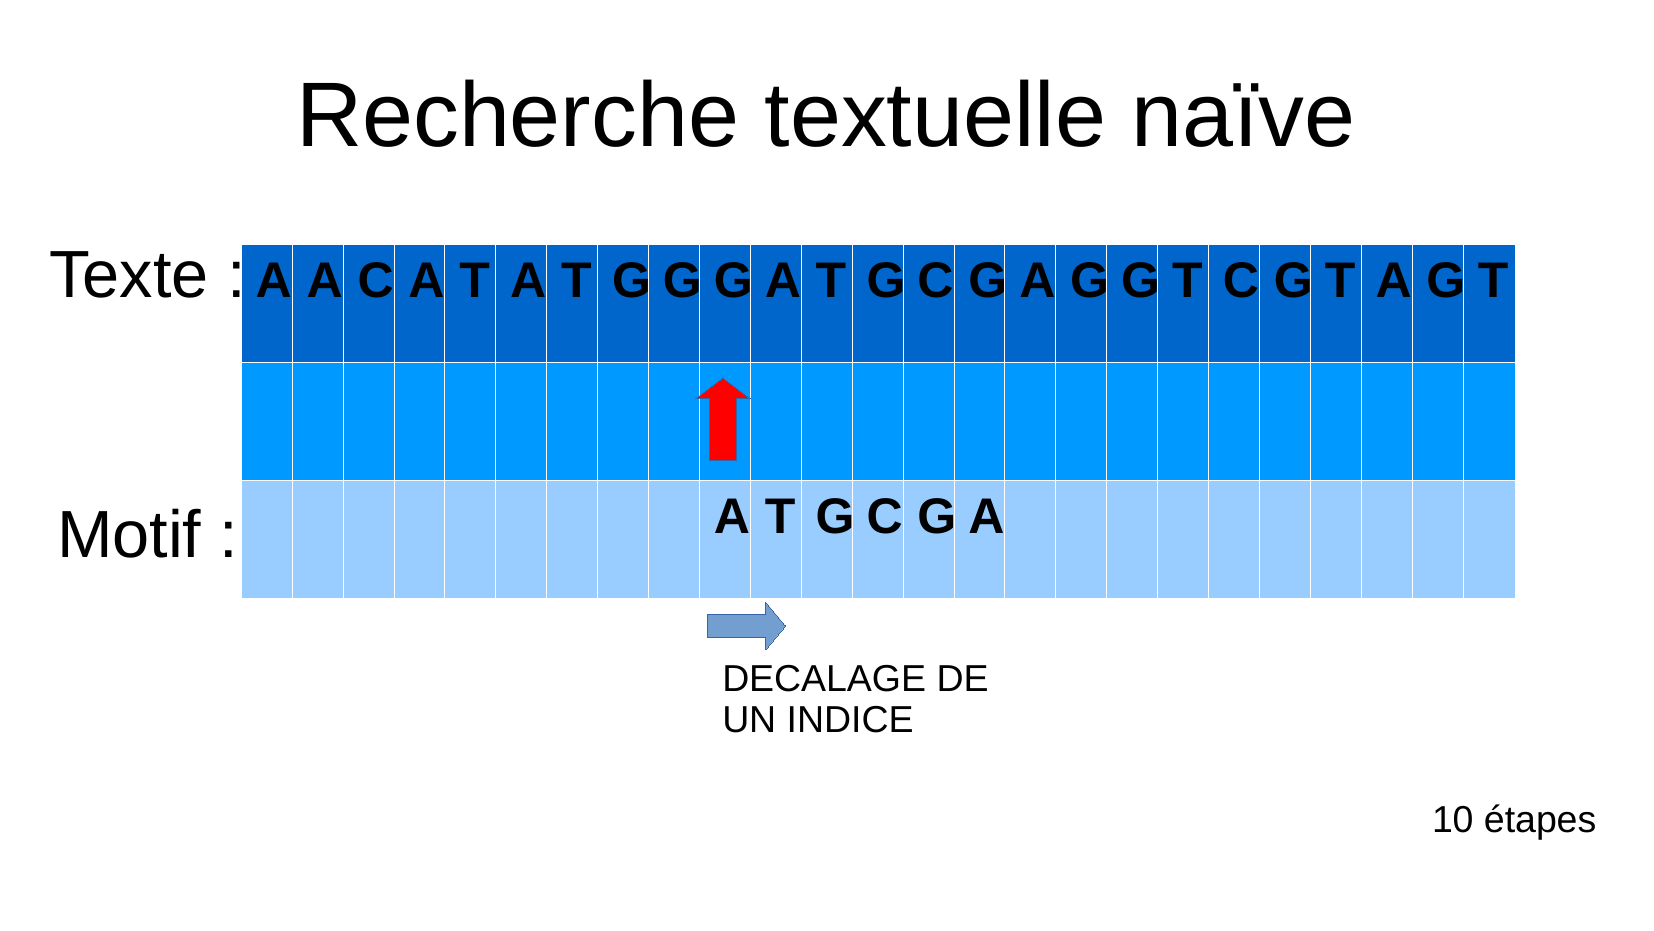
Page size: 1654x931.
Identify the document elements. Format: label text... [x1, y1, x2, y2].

table_cell [395, 363, 444, 480]
table_cell [700, 399, 750, 480]
table_cell [445, 363, 495, 480]
table_cell [547, 363, 597, 480]
table_cell [1209, 481, 1259, 598]
table_cell [955, 363, 1004, 480]
table_cell [904, 363, 954, 480]
table_header G [1260, 245, 1310, 362]
table_header G [598, 245, 648, 362]
table_cell [1413, 481, 1463, 598]
table_header A [751, 245, 801, 362]
table_cell C [853, 481, 903, 598]
table_cell [344, 481, 394, 598]
table_header A [496, 245, 546, 362]
table_header G [649, 245, 699, 362]
table_cell [649, 363, 699, 480]
table_cell [1005, 481, 1055, 598]
table_cell [293, 481, 343, 598]
table_cell [598, 363, 648, 480]
table_cell [496, 481, 546, 598]
table_cell [1362, 481, 1412, 598]
table_cell [1260, 363, 1310, 480]
table_header G [853, 245, 903, 362]
table_header T [1158, 245, 1208, 362]
table_header T [802, 245, 852, 362]
title Recherche textuelle naïve [82, 37, 1571, 193]
text_box 10 étapes [1417, 791, 1630, 851]
table_cell [649, 481, 699, 598]
table_header T [1311, 245, 1361, 362]
table_header G [1413, 245, 1463, 362]
text_box [707, 602, 786, 649]
table_cell [445, 481, 495, 598]
table_header A [1362, 245, 1412, 362]
table_cell A [955, 481, 1004, 598]
table_header A [1005, 245, 1055, 362]
table_cell [598, 481, 648, 598]
table_cell [1056, 481, 1106, 598]
table_cell G [904, 481, 954, 598]
table_cell [751, 363, 801, 480]
table_cell [547, 481, 597, 598]
table_header T [1464, 245, 1515, 362]
table_header T [547, 245, 597, 362]
table_cell [1413, 363, 1463, 480]
table_header A [242, 245, 292, 362]
table_cell [700, 363, 750, 397]
table_cell [802, 363, 852, 480]
table_cell [1311, 363, 1361, 480]
table_cell [344, 363, 394, 480]
table_header A [395, 245, 444, 362]
table_header C [904, 245, 954, 362]
text_box Motif : [35, 477, 241, 591]
table_header G [1056, 245, 1106, 362]
table_cell [1464, 363, 1515, 480]
table_cell [293, 363, 343, 480]
table_cell T [751, 481, 801, 598]
table_header G [1107, 245, 1157, 362]
table_cell [1158, 363, 1208, 480]
table_cell [1362, 363, 1412, 480]
table_cell [496, 363, 546, 480]
table_cell [395, 481, 444, 598]
subtitle Texte : [35, 217, 260, 331]
table_cell [1311, 481, 1361, 598]
table_header C [344, 245, 394, 362]
table_header A [293, 245, 343, 362]
text_box [695, 377, 751, 461]
table_cell [1056, 363, 1106, 480]
table_cell [242, 481, 292, 598]
table_header C [1209, 245, 1259, 362]
table_header G [955, 245, 1004, 362]
table_header G [700, 245, 750, 362]
table_header T [445, 245, 495, 362]
table_cell [242, 363, 292, 480]
table_cell A [700, 481, 750, 598]
table_cell G [802, 481, 852, 598]
table_cell [1260, 481, 1310, 598]
table_cell [853, 363, 903, 480]
text_box DECALAGE DE UN INDICE [707, 649, 1016, 749]
table_cell [1107, 363, 1157, 480]
table_cell [1158, 481, 1208, 598]
table_cell [1209, 363, 1259, 480]
table_cell [1464, 481, 1515, 598]
table_cell [1005, 363, 1055, 480]
table_cell [1107, 481, 1157, 598]
